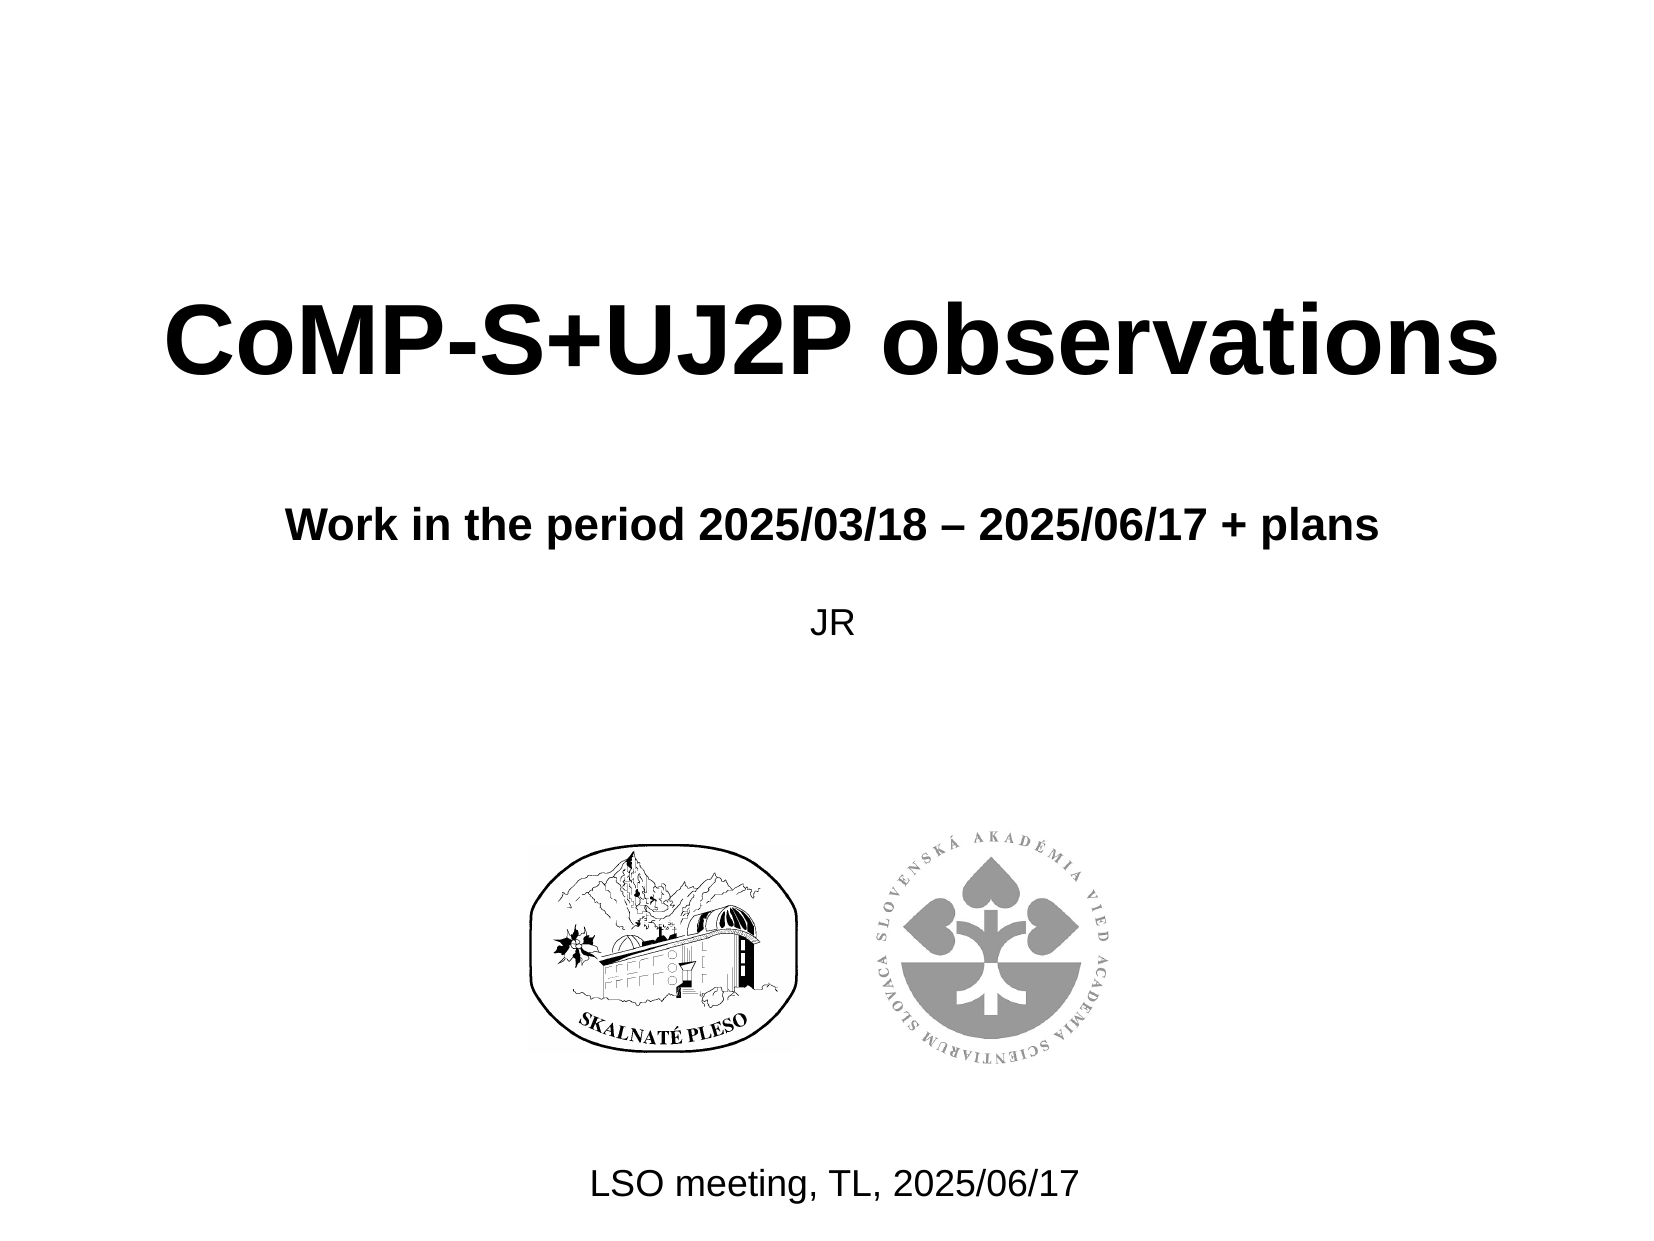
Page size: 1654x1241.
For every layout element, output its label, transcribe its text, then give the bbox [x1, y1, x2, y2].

subtitle CoMP-S+UJ2P observations Period 2023/03/17 - 2023/06/15 + plans JR LSO meeting, TL, 2023/06/16 [82, 0, 1571, 1241]
picture [528, 968, 799, 1054]
text_box CoMP-S+UJ2P observations Work in the period 2025/03/18 – 2025/06/17 + plans JR [105, 276, 1561, 968]
picture [860, 968, 1124, 1081]
text_box LSO meeting, TL, 2025/06/17 [574, 1155, 1396, 1241]
